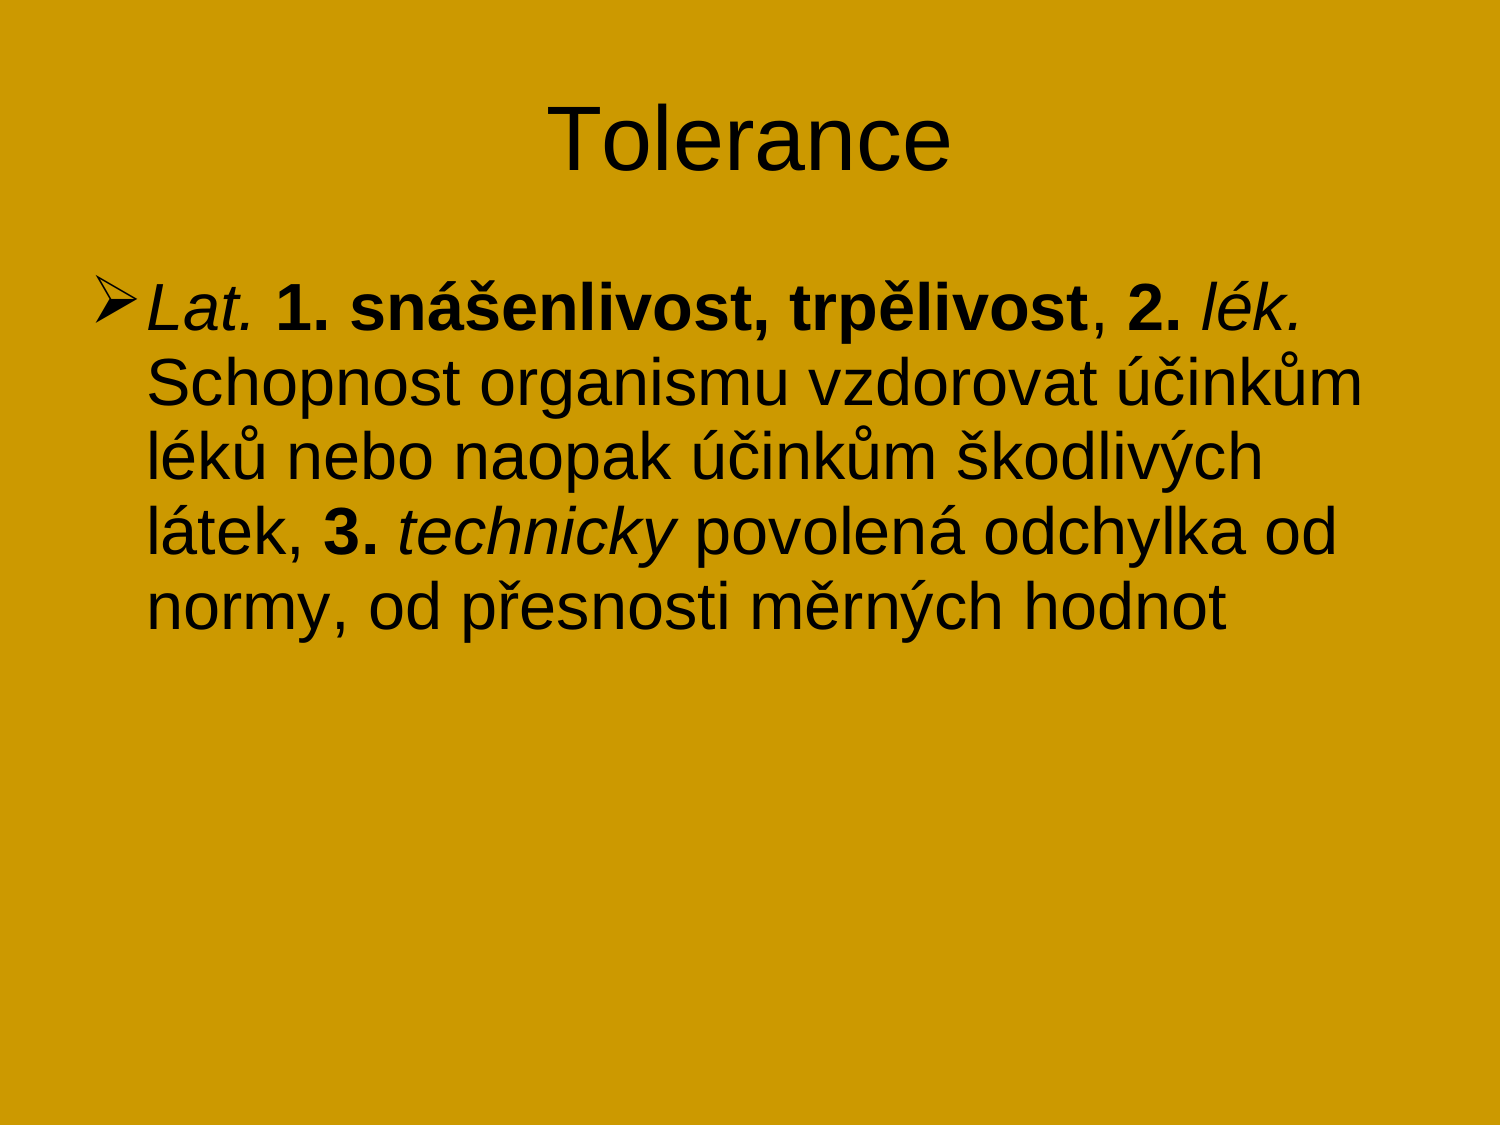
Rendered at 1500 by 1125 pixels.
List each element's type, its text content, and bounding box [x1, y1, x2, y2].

list Lat. 1. snášenlivost, trpělivost, 2. lék. Schopnost organismu vzdorovat účinkům léků nebo naopak účinkům škodlivých látek, 3. technicky povolená odchylka od normy, od přesnosti měrných hodnot [75, 262, 1426, 1006]
title Tolerance [75, 45, 1426, 233]
